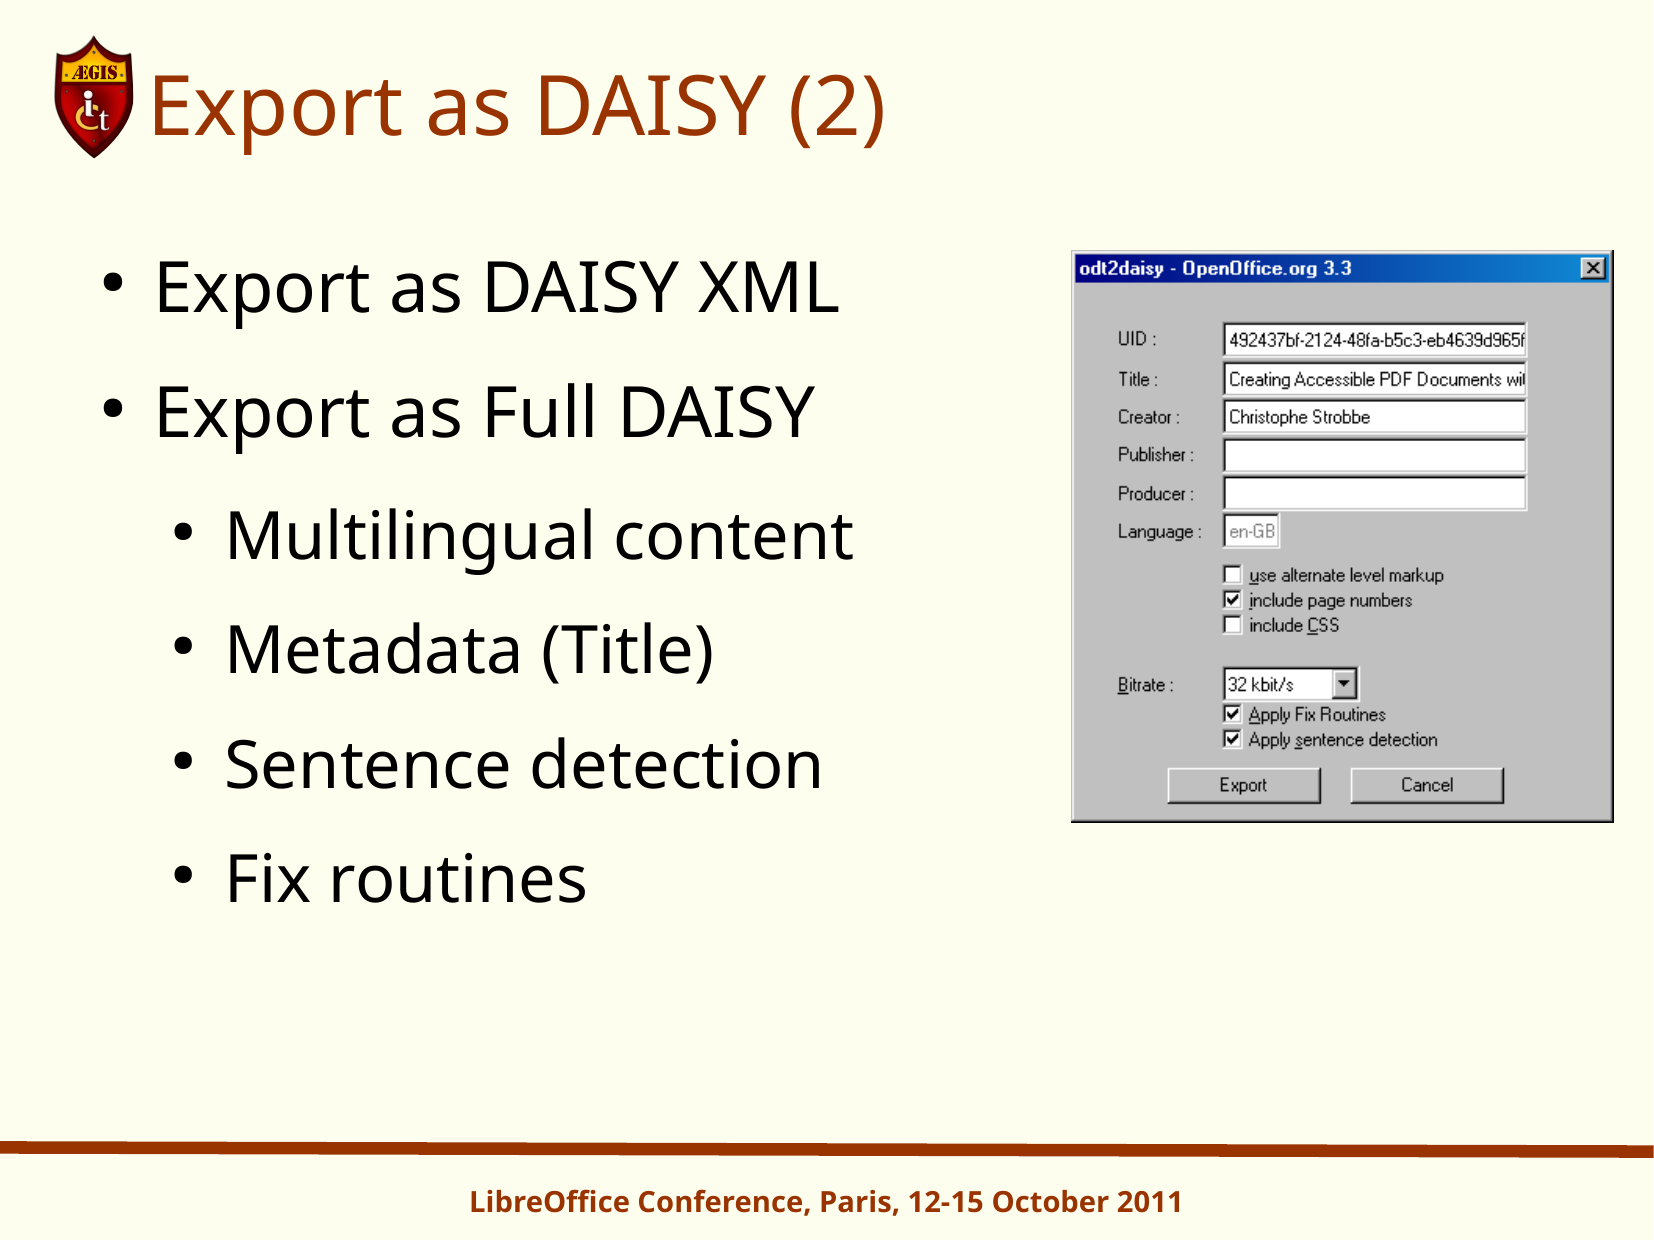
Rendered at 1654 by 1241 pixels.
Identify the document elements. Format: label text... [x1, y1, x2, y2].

picture [24, 24, 167, 167]
list Export as DAISY XML Export as Full DAISY Multilingual content Metadata (Title) Sentence detection Fix routines [82, 236, 1004, 1109]
picture [1071, 250, 1614, 823]
title Export as DAISY (2) [147, 29, 1625, 178]
